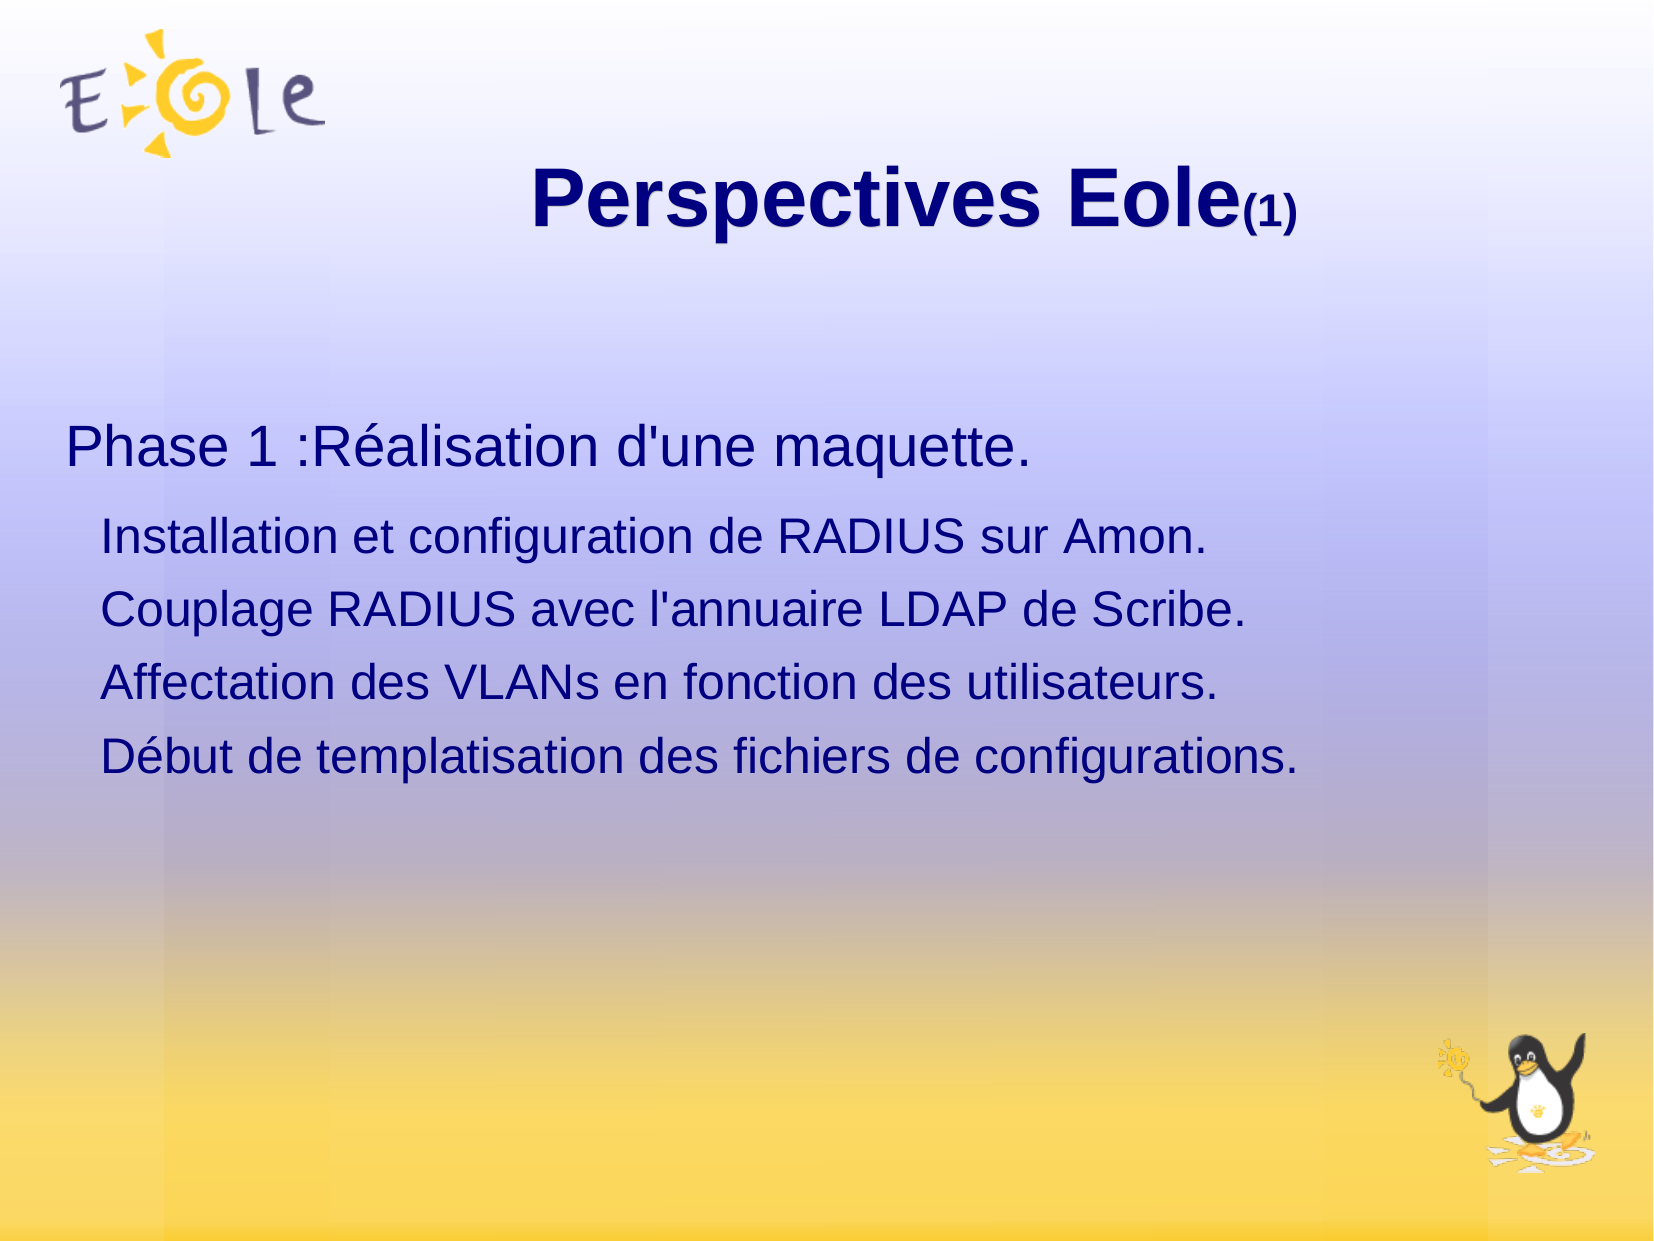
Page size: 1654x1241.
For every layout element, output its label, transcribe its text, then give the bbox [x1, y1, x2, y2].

list Phase 1 :Réalisation d'une maquette. Installation et configuration de RADIUS sur Amon. Couplage RADIUS avec l'annuaire LDAP de Scribe. Affectation des VLANs en fonction des utilisateurs. Début de templatisation des fichiers de configurations. [29, 413, 1518, 1232]
text_box Perspectives Eole(1) [515, 143, 1314, 266]
picture [0, 0, 1654, 1241]
